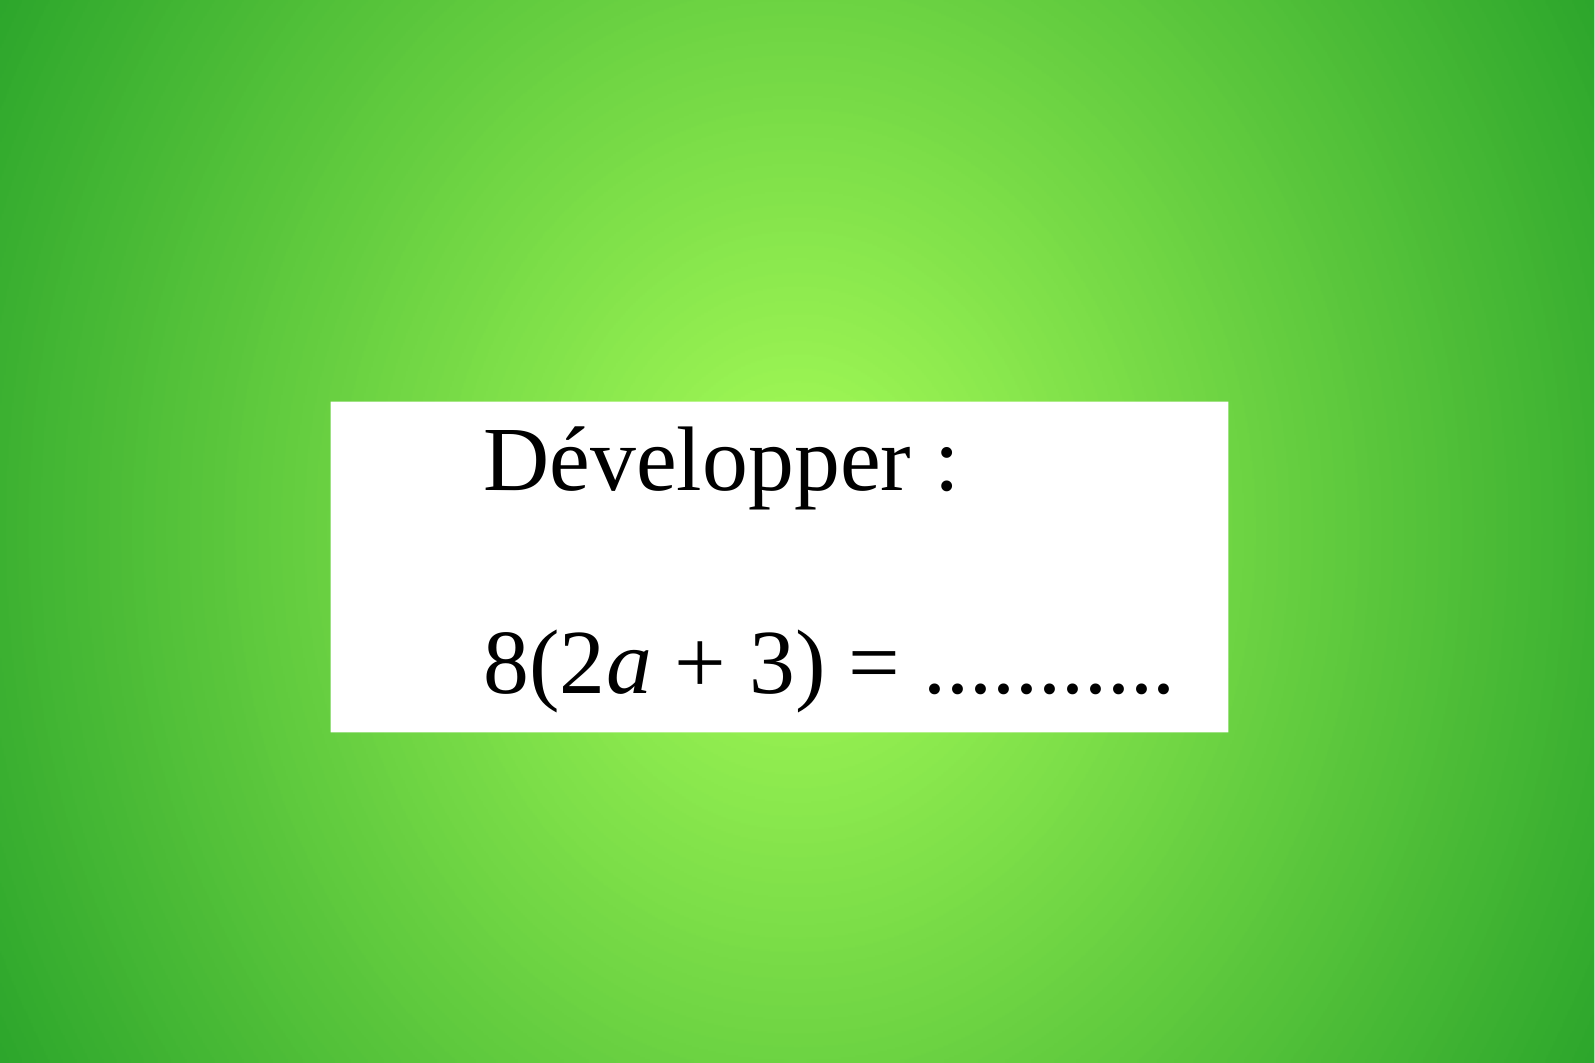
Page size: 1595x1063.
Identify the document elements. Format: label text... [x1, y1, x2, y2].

picture [0, 0, 1595, 1063]
text_box Développer : 8(2a + 3) = ........... [330, 401, 1229, 733]
